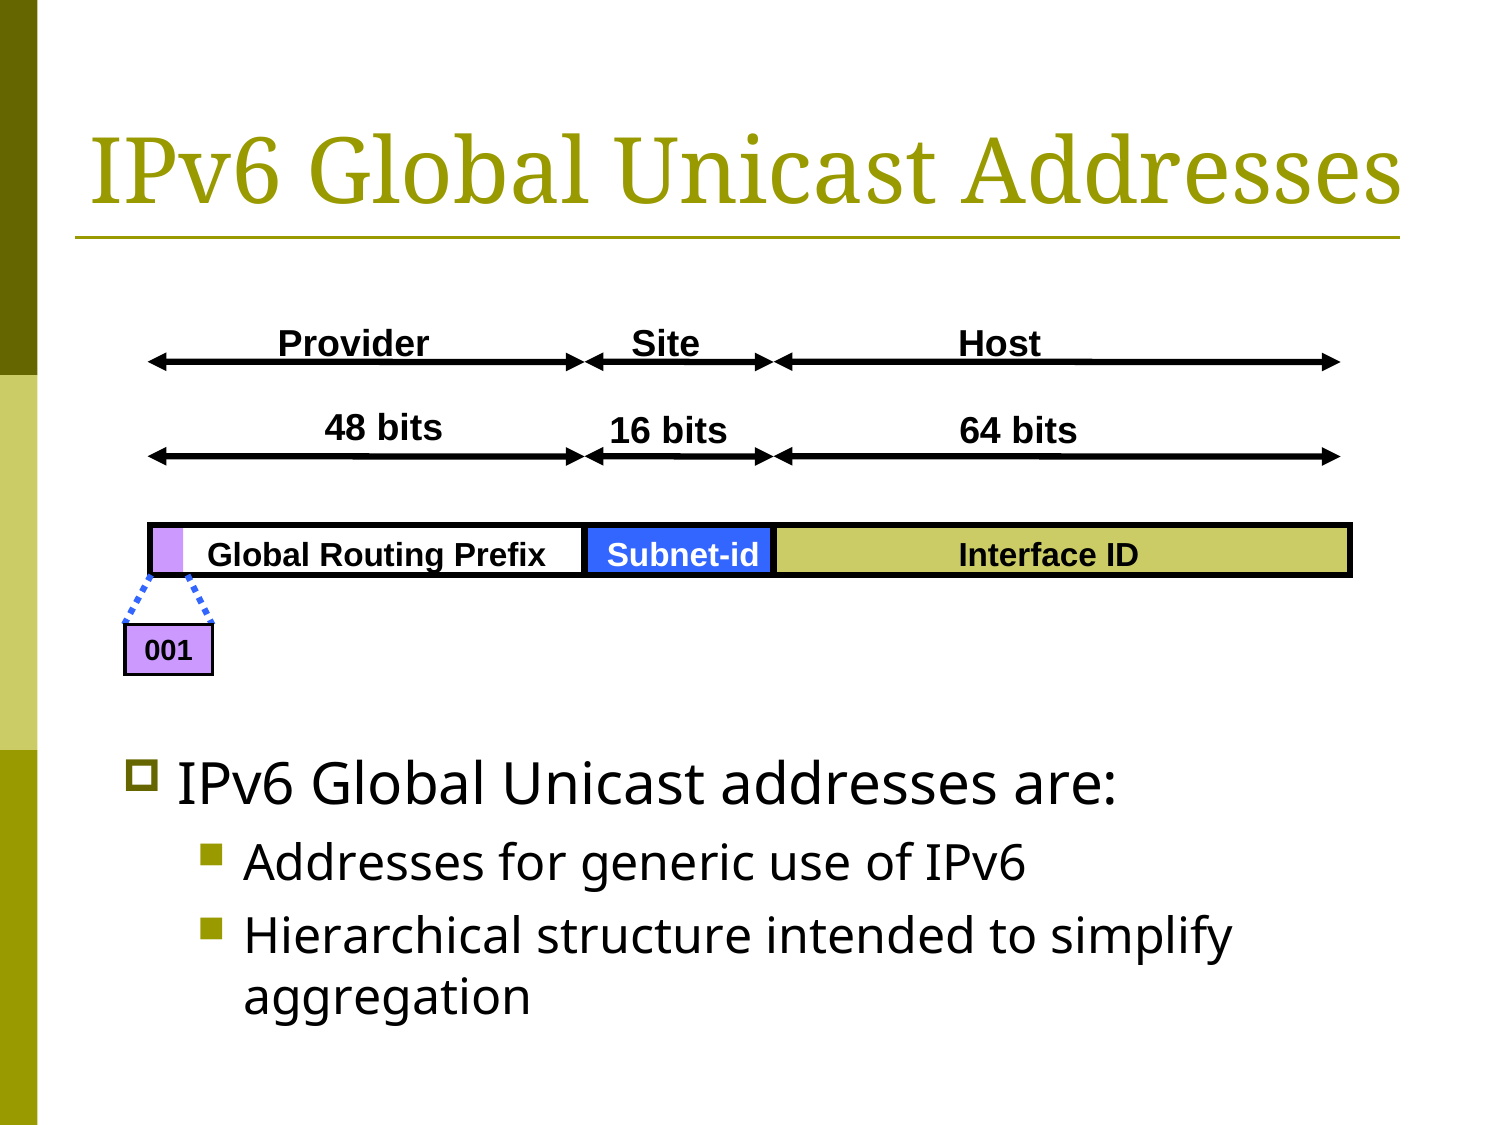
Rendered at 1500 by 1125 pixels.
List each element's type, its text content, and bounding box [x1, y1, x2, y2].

text_box Subnet-id [572, 527, 794, 582]
title IPv6 Global Unicast Addresses [75, 3, 1426, 233]
text_box Interface ID [794, 527, 1337, 582]
text_box 64 bits [912, 399, 1126, 460]
text_box 16 bits [562, 399, 776, 460]
text_box Global Routing Prefix [183, 527, 571, 582]
text_box [1337, 528, 1347, 572]
text_box [153, 528, 183, 572]
text_box Host [943, 365, 1057, 373]
text_box 001 [124, 624, 213, 675]
text_box Site [616, 365, 716, 373]
text_box Site [616, 312, 716, 358]
text_box Host [943, 312, 1057, 358]
text_box 48 bits [277, 397, 491, 457]
text_box Provider [262, 312, 445, 373]
list IPv6 Global Unicast addresses are: Addresses for generic use of IPv6 Hierarchical structure intended to simplify aggregation [107, 737, 1411, 1038]
